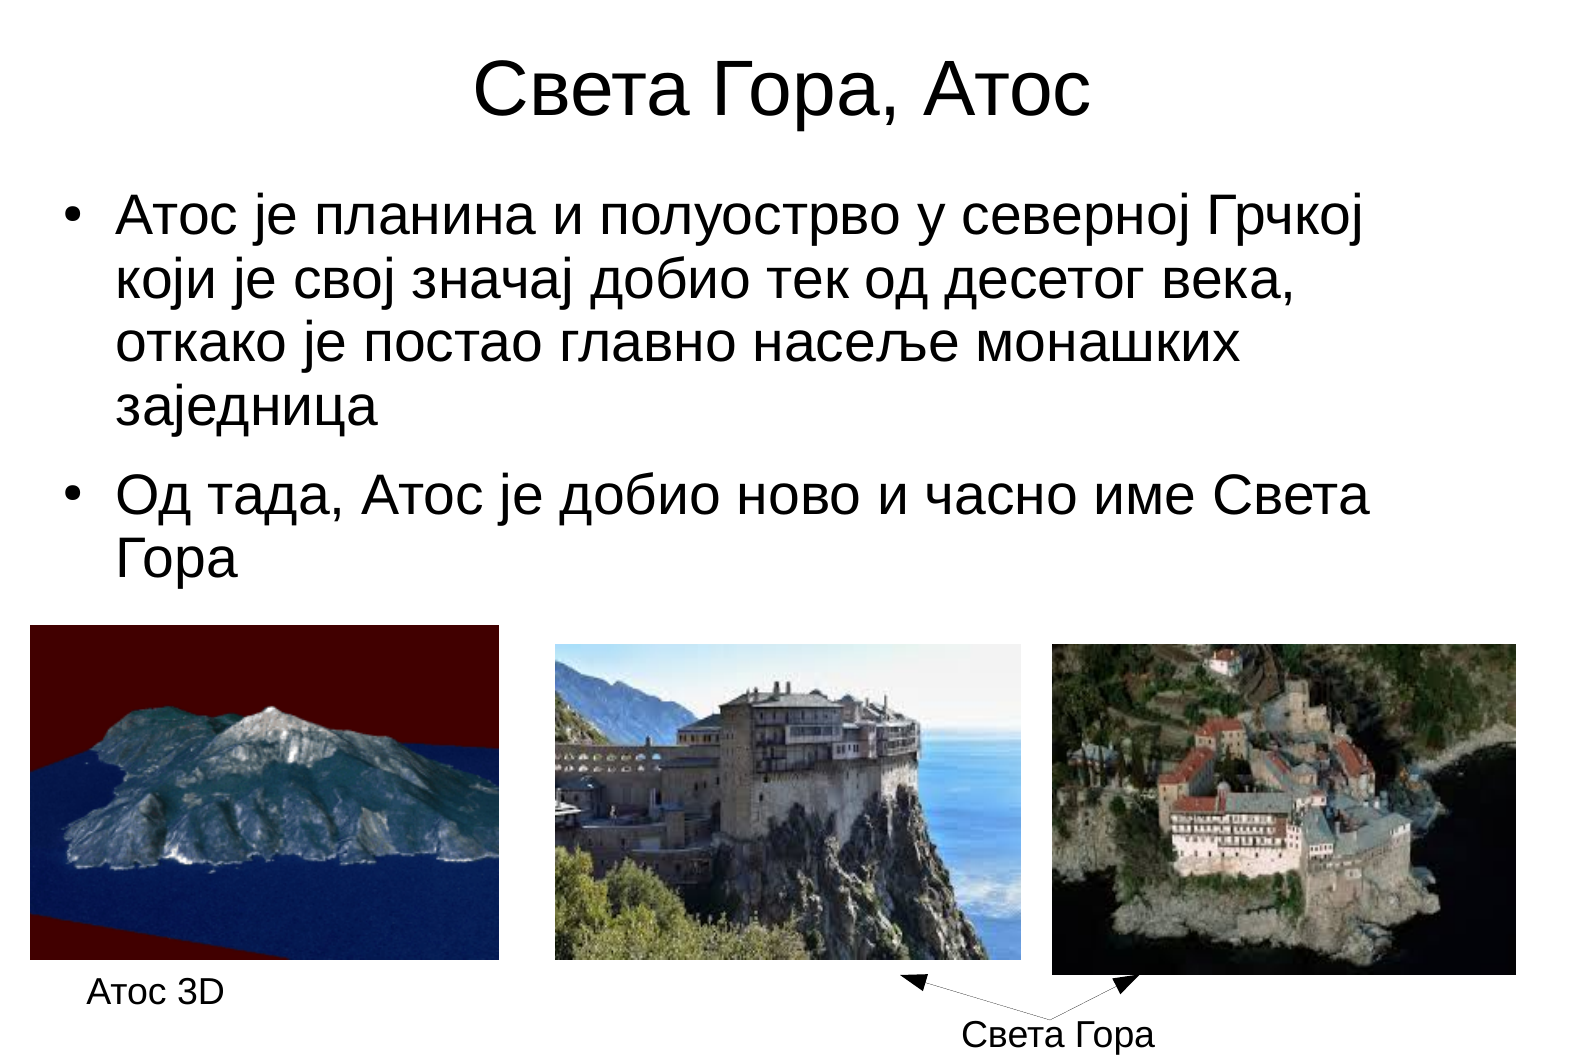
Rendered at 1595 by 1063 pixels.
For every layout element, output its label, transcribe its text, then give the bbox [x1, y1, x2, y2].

list Атос је планина и полуострво у северној Грчкој који је свој значај добио тек од десетог века, откако је постао главно насеље монашких заједница Од тада, Атос је добио ново и часно име Света Гора [45, 183, 1480, 886]
title Света Гора, Атос [65, 0, 1501, 178]
picture [30, 625, 499, 961]
picture [1052, 644, 1516, 975]
text_box Атос 3D [71, 963, 241, 1021]
picture [555, 644, 1021, 961]
text_box Света Гора [946, 1006, 1171, 1063]
